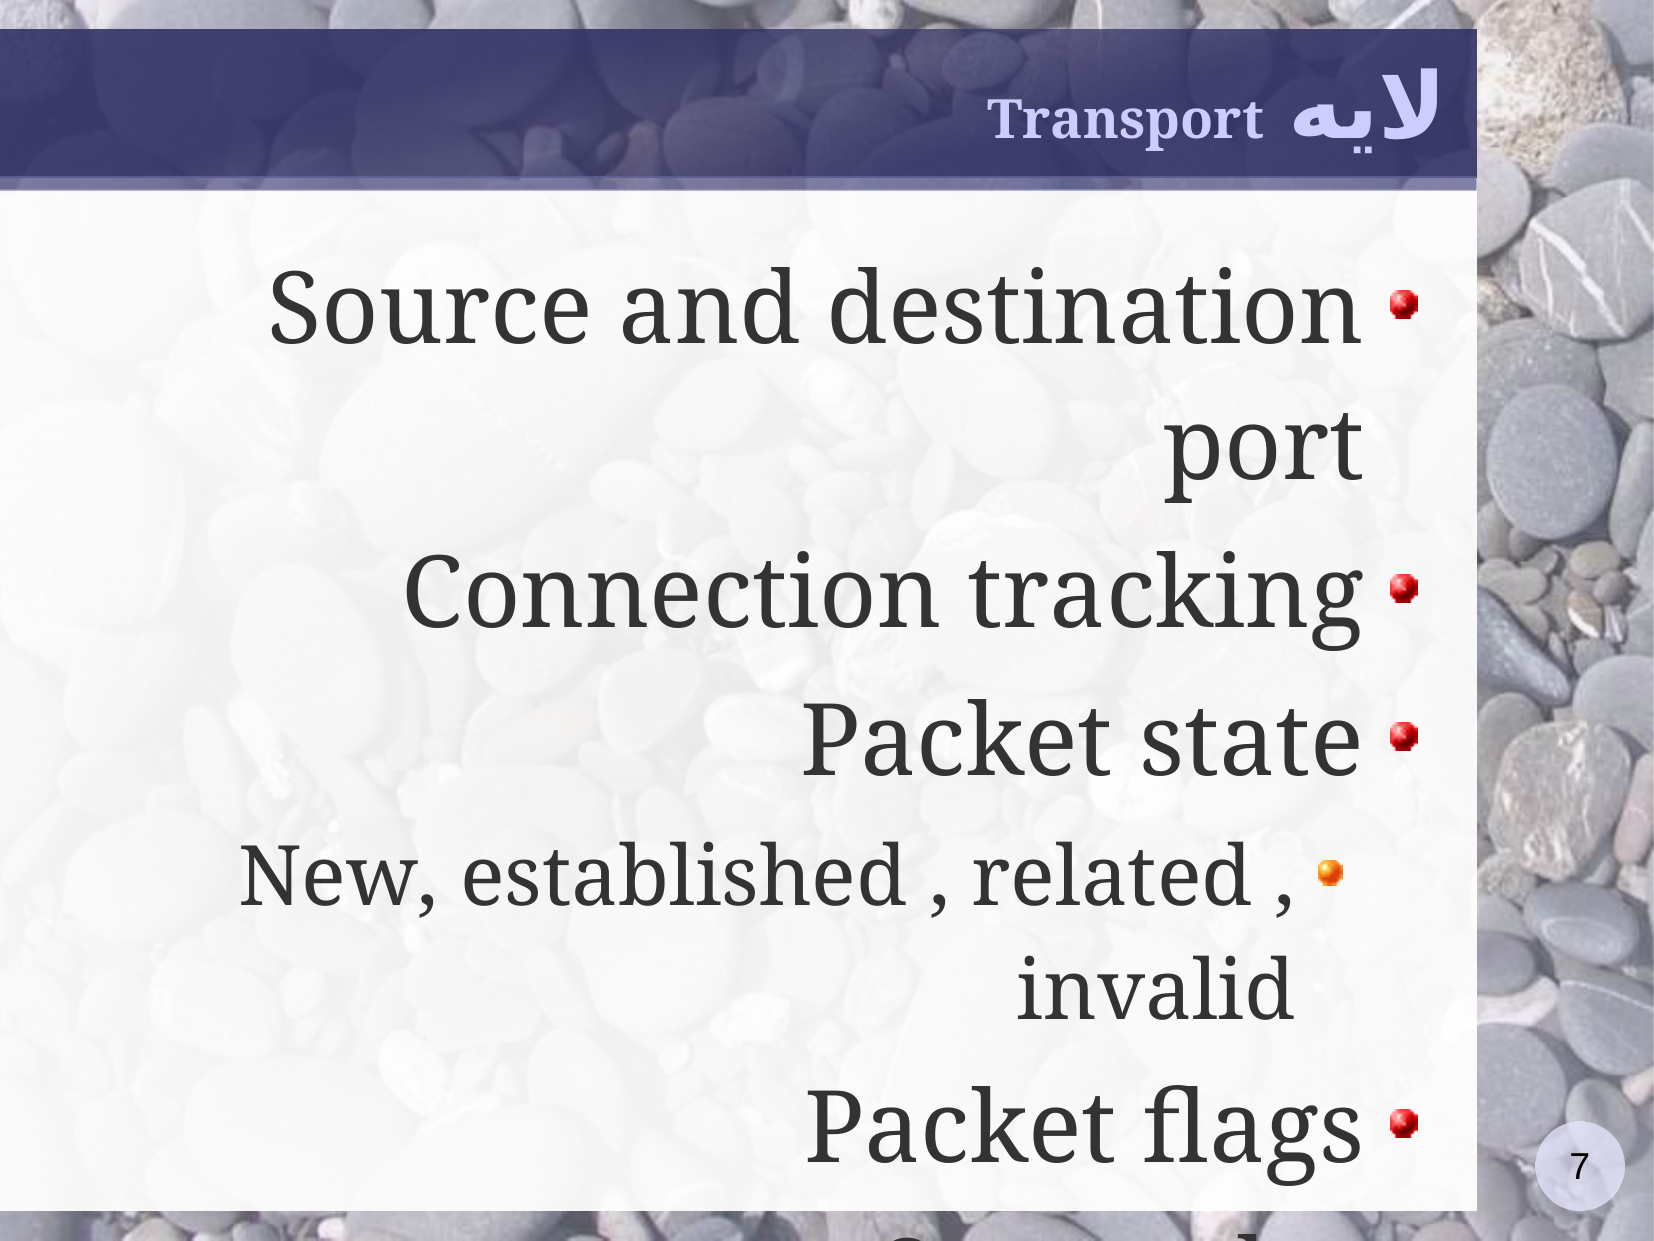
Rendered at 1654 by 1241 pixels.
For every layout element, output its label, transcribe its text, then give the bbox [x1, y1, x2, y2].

title لایه Transport [29, 29, 1447, 178]
list Source and destination port Connection tracking Packet state New, established , related , invalid Packet flags Syn , ack ... و [118, 236, 1418, 1182]
